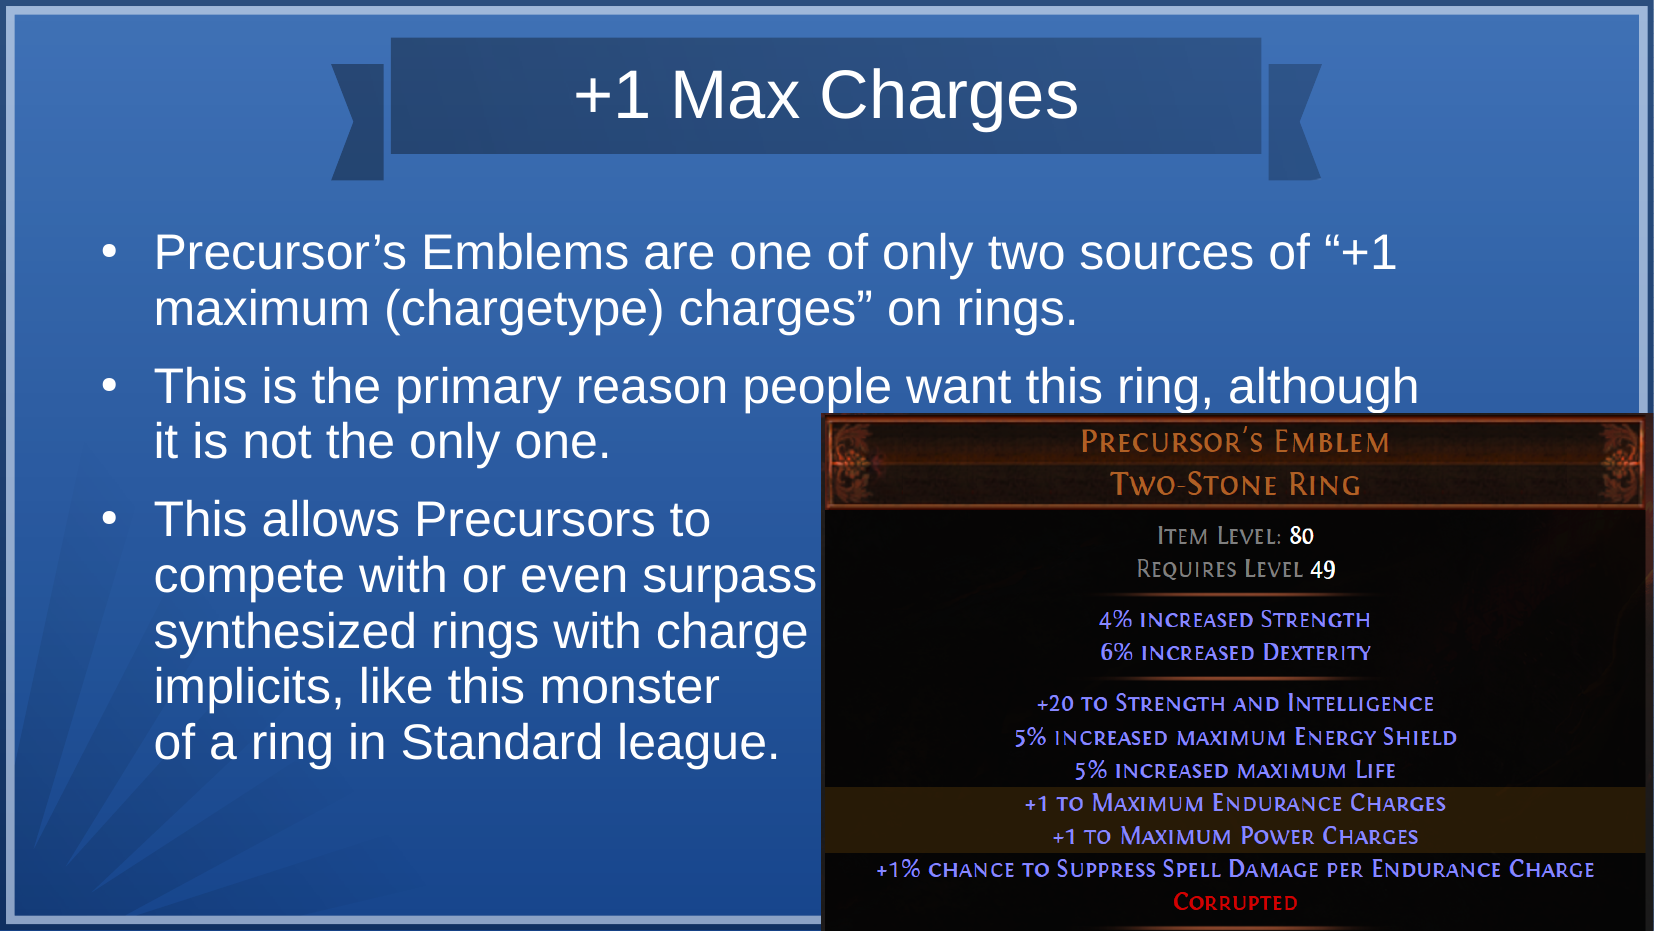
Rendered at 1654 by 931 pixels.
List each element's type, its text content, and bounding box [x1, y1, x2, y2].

title +1 Max Charges [389, 35, 1264, 154]
picture [821, 413, 1654, 931]
list Precursor’s Emblems are one of only two sources of “+1 maximum (chargetype) charges” on rings. This is the primary reason people want this ring, although it is not the only one. This allows Precursors to compete with or even surpass synthesized rings with charge implicits, like this monster of a ring in Standard league. [82, 224, 1571, 886]
